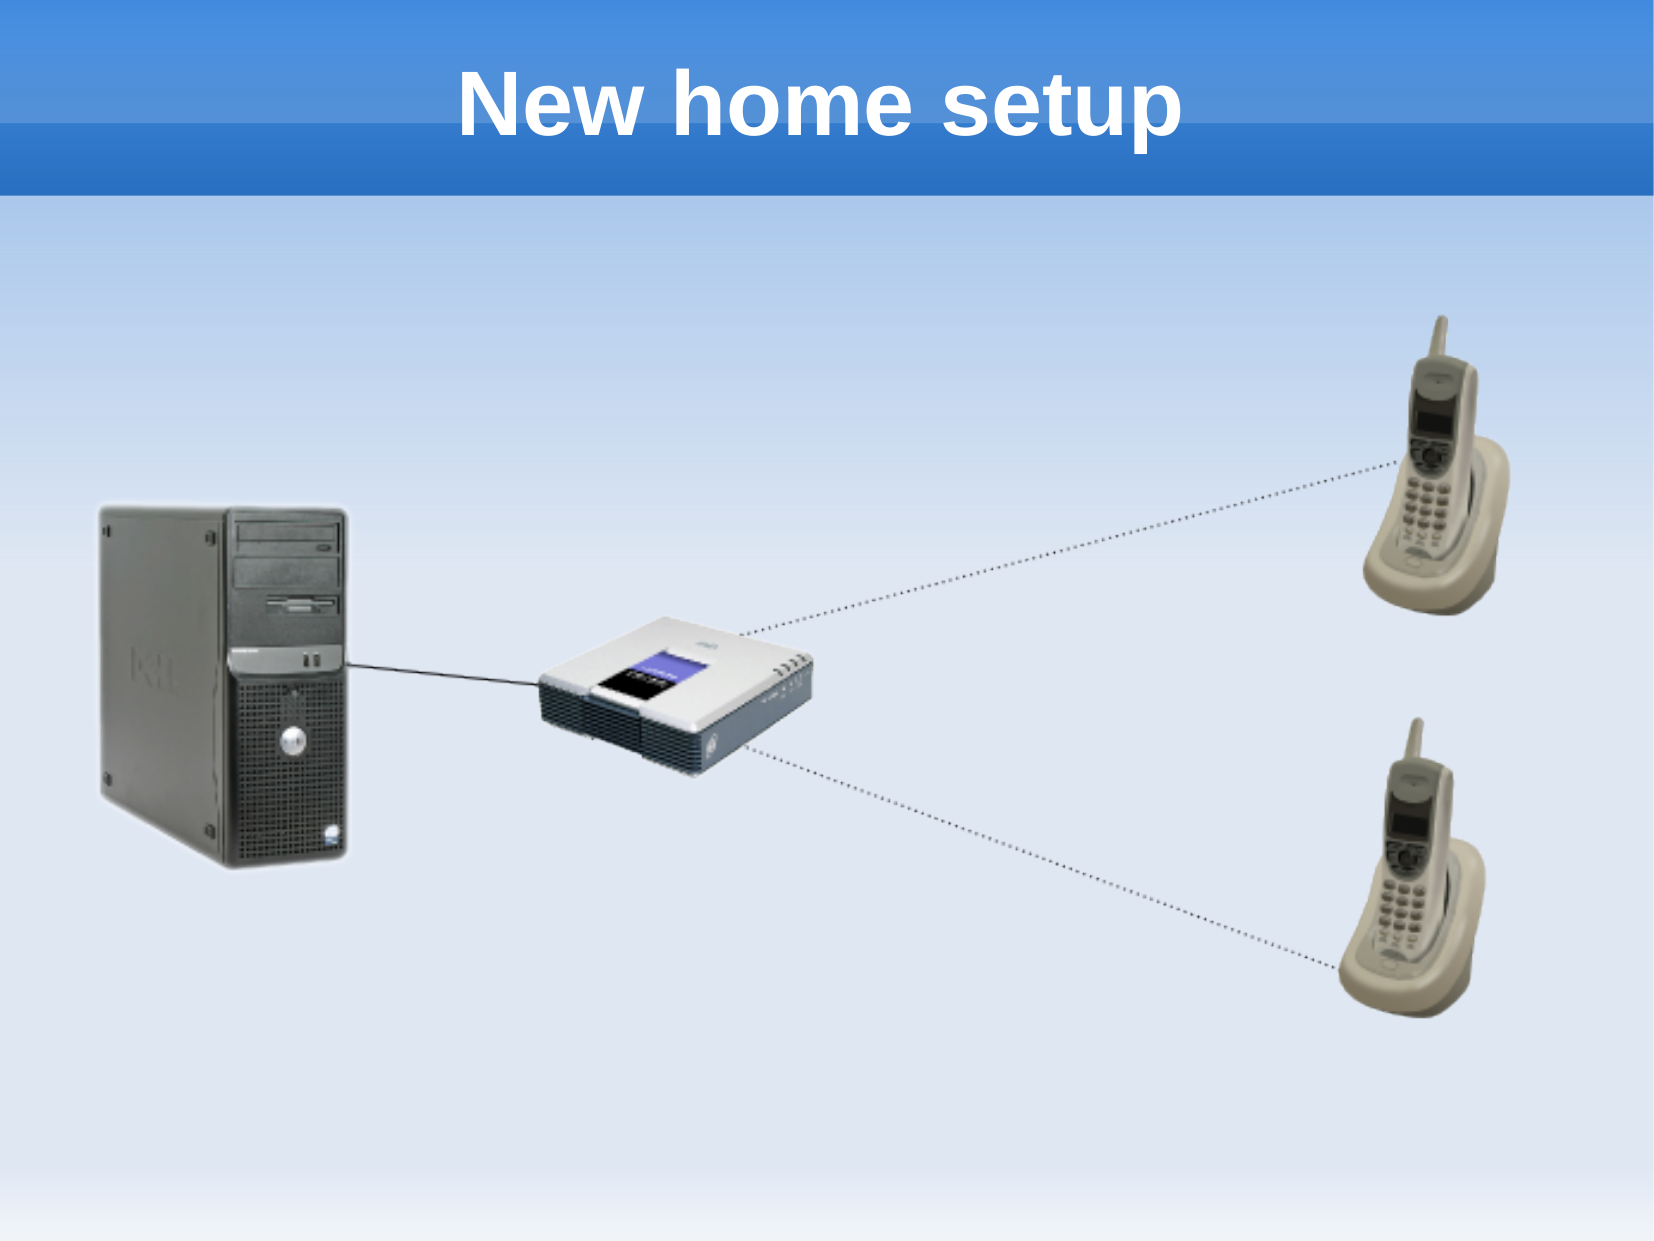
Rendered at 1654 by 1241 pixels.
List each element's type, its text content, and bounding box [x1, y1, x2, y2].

picture [0, 0, 1654, 1241]
title New home setup [76, 7, 1565, 200]
